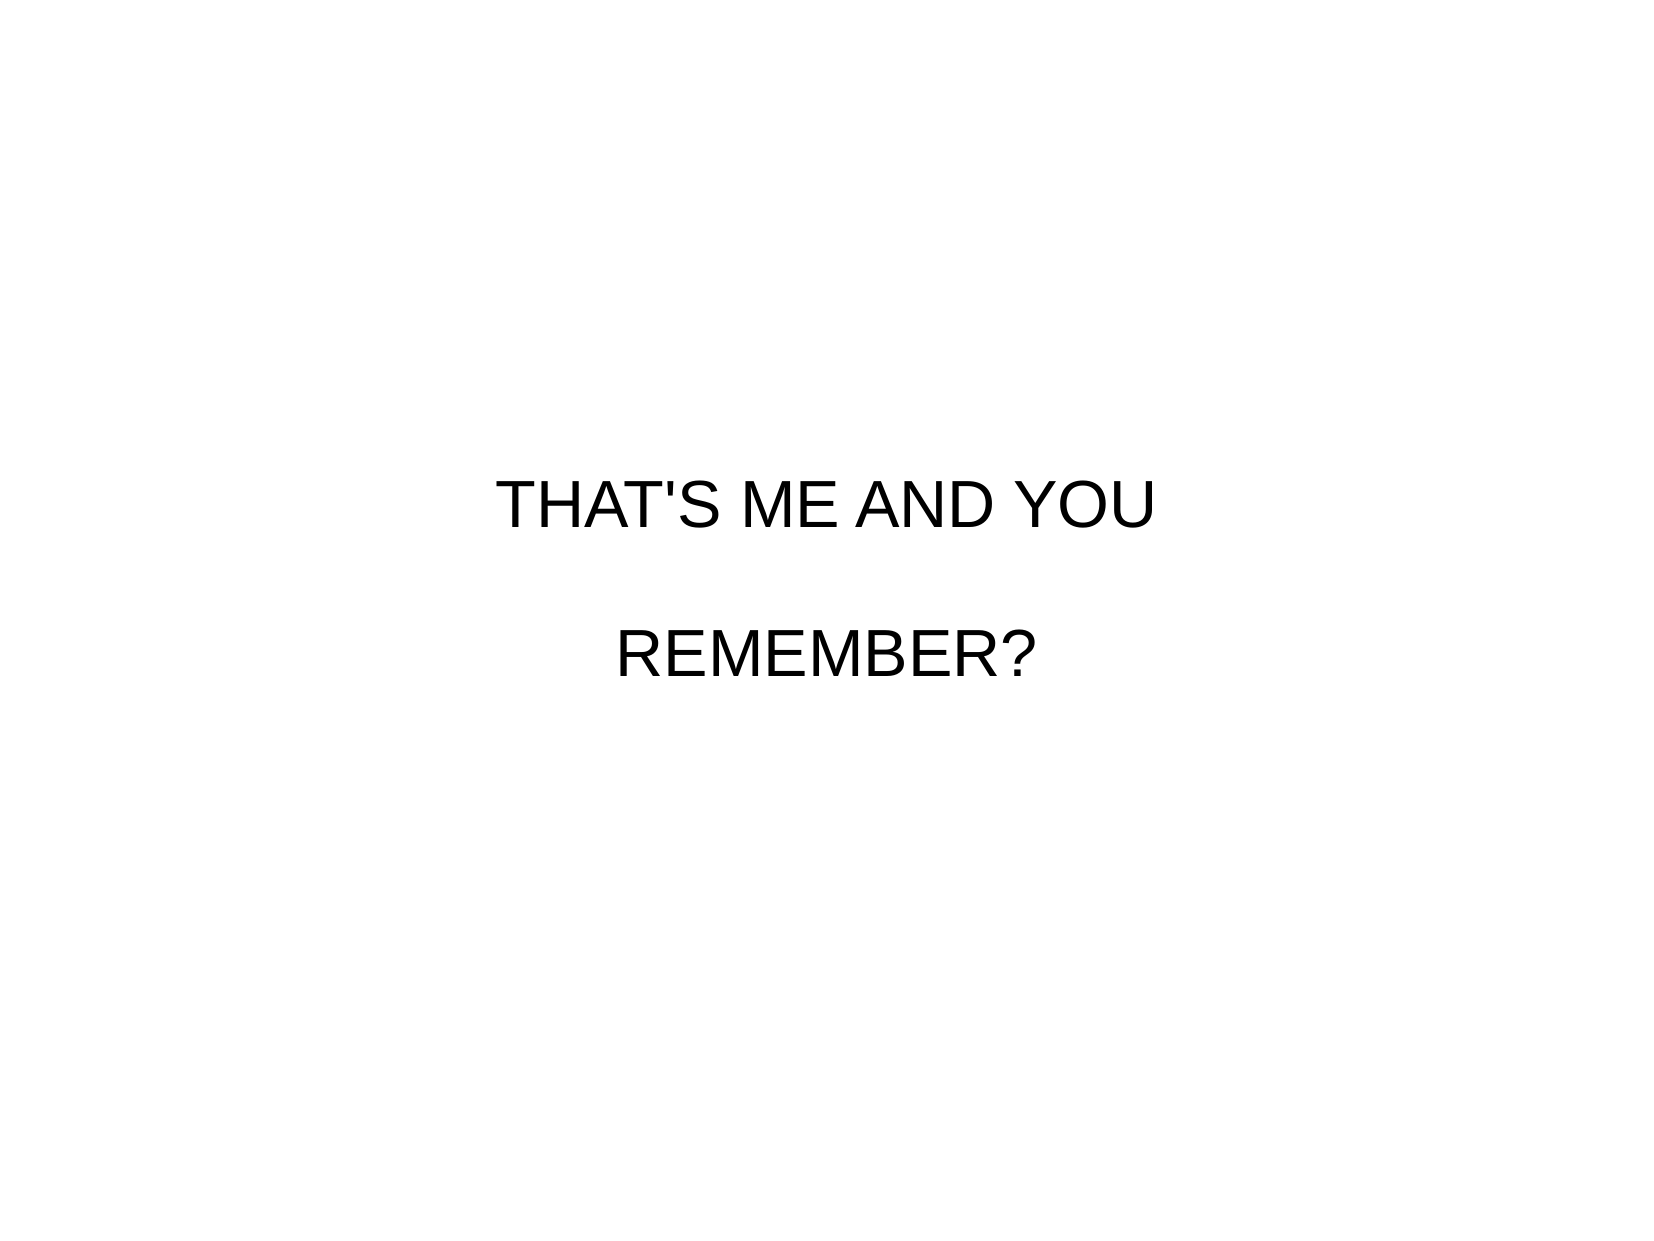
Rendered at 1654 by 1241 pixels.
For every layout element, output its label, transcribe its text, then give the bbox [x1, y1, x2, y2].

subtitle THAT'S ME AND YOU REMEMBER? [82, 49, 1571, 1109]
